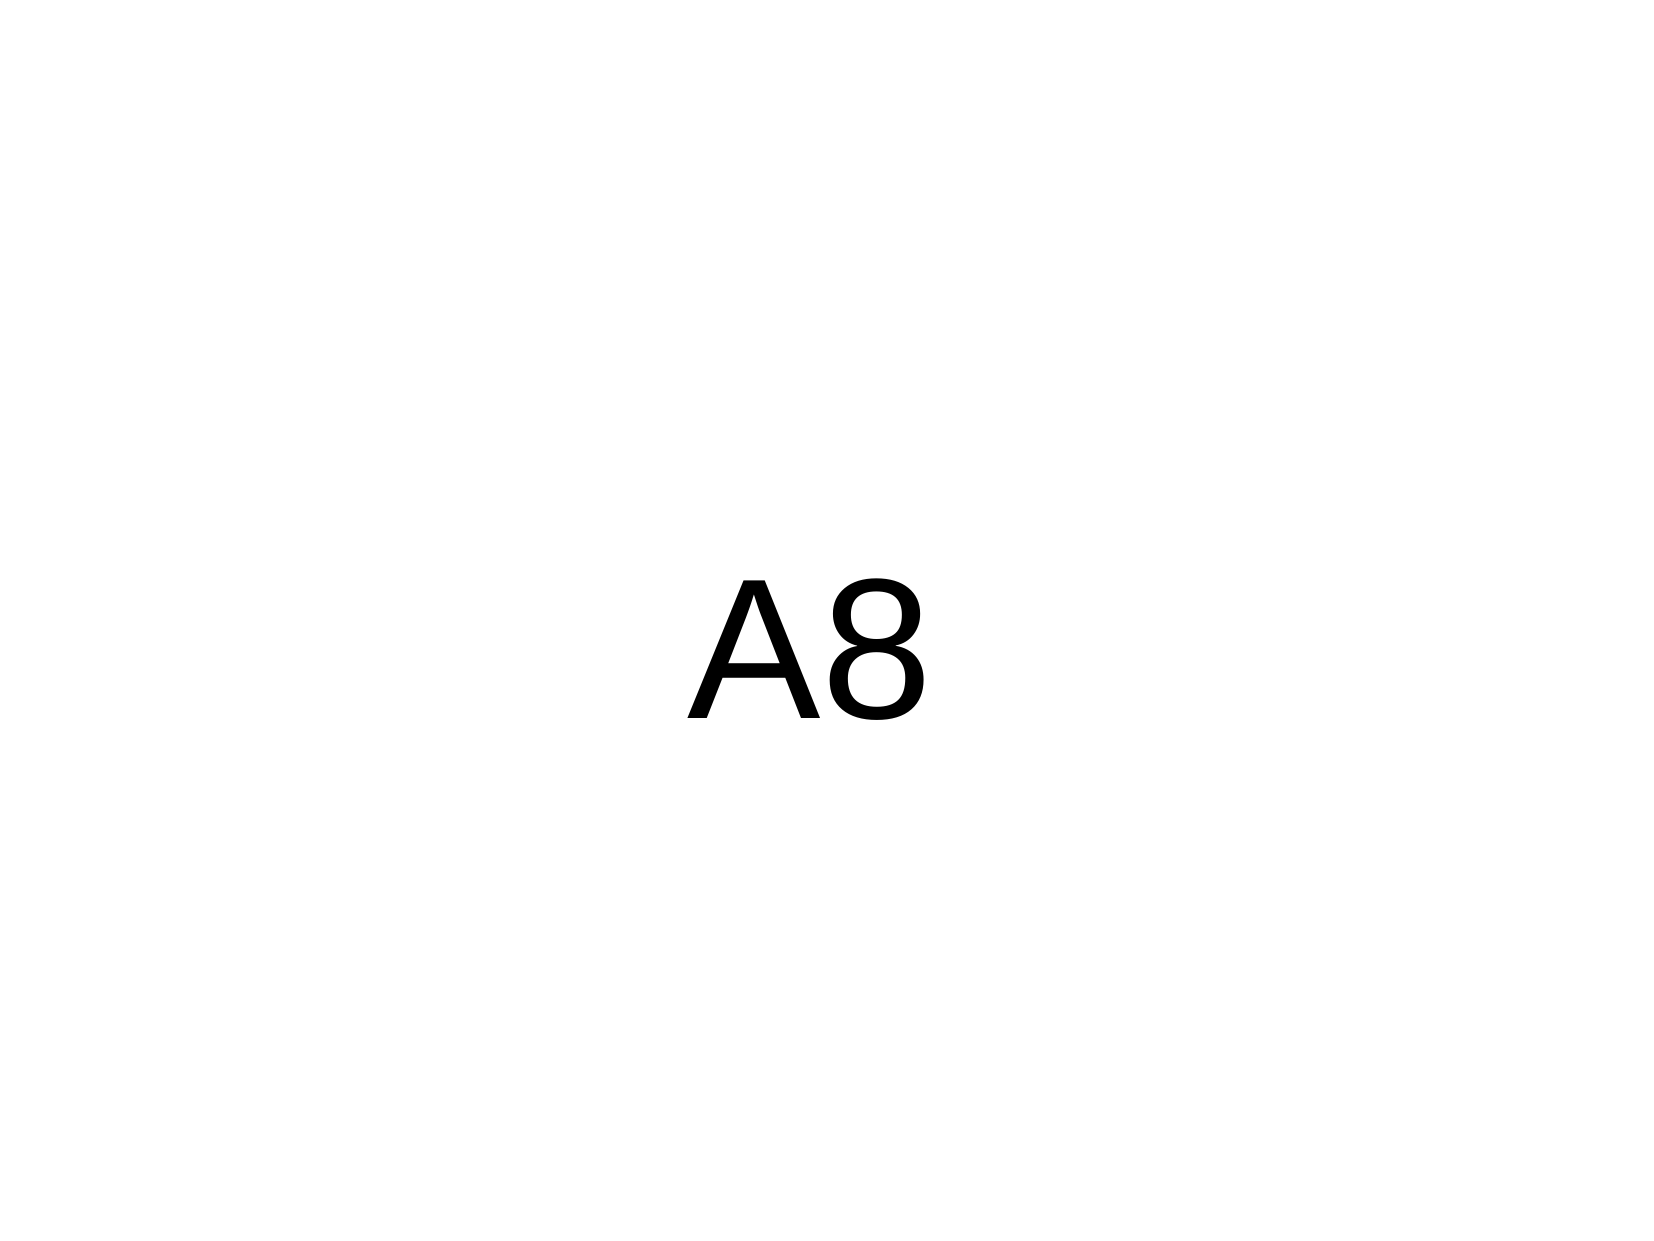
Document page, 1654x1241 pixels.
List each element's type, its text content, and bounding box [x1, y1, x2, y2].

subtitle A8 [82, 290, 1538, 1010]
